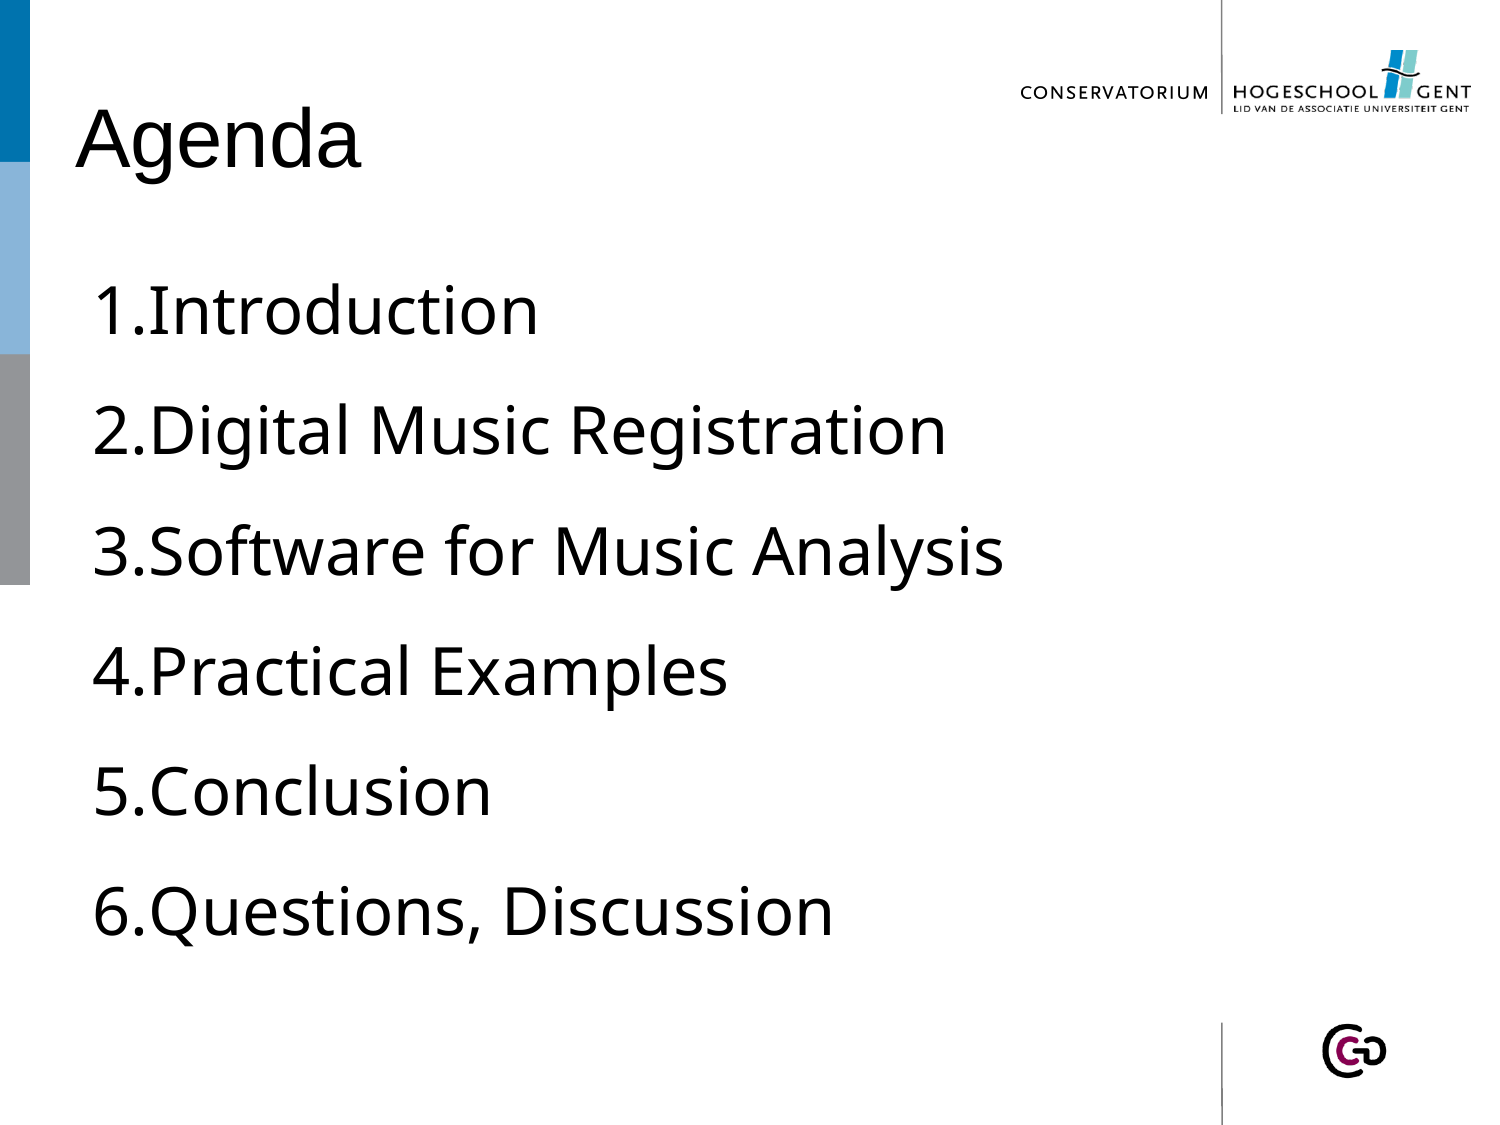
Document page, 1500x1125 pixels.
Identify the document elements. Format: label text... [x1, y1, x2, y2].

picture [1425, 50, 1471, 112]
title Agenda [75, 44, 1425, 233]
picture [0, 162, 30, 585]
picture [1298, 1011, 1410, 1090]
list Introduction Digital Music Registration Software for Music Analysis Practical Examples Conclusion Questions, Discussion [75, 263, 1425, 1006]
